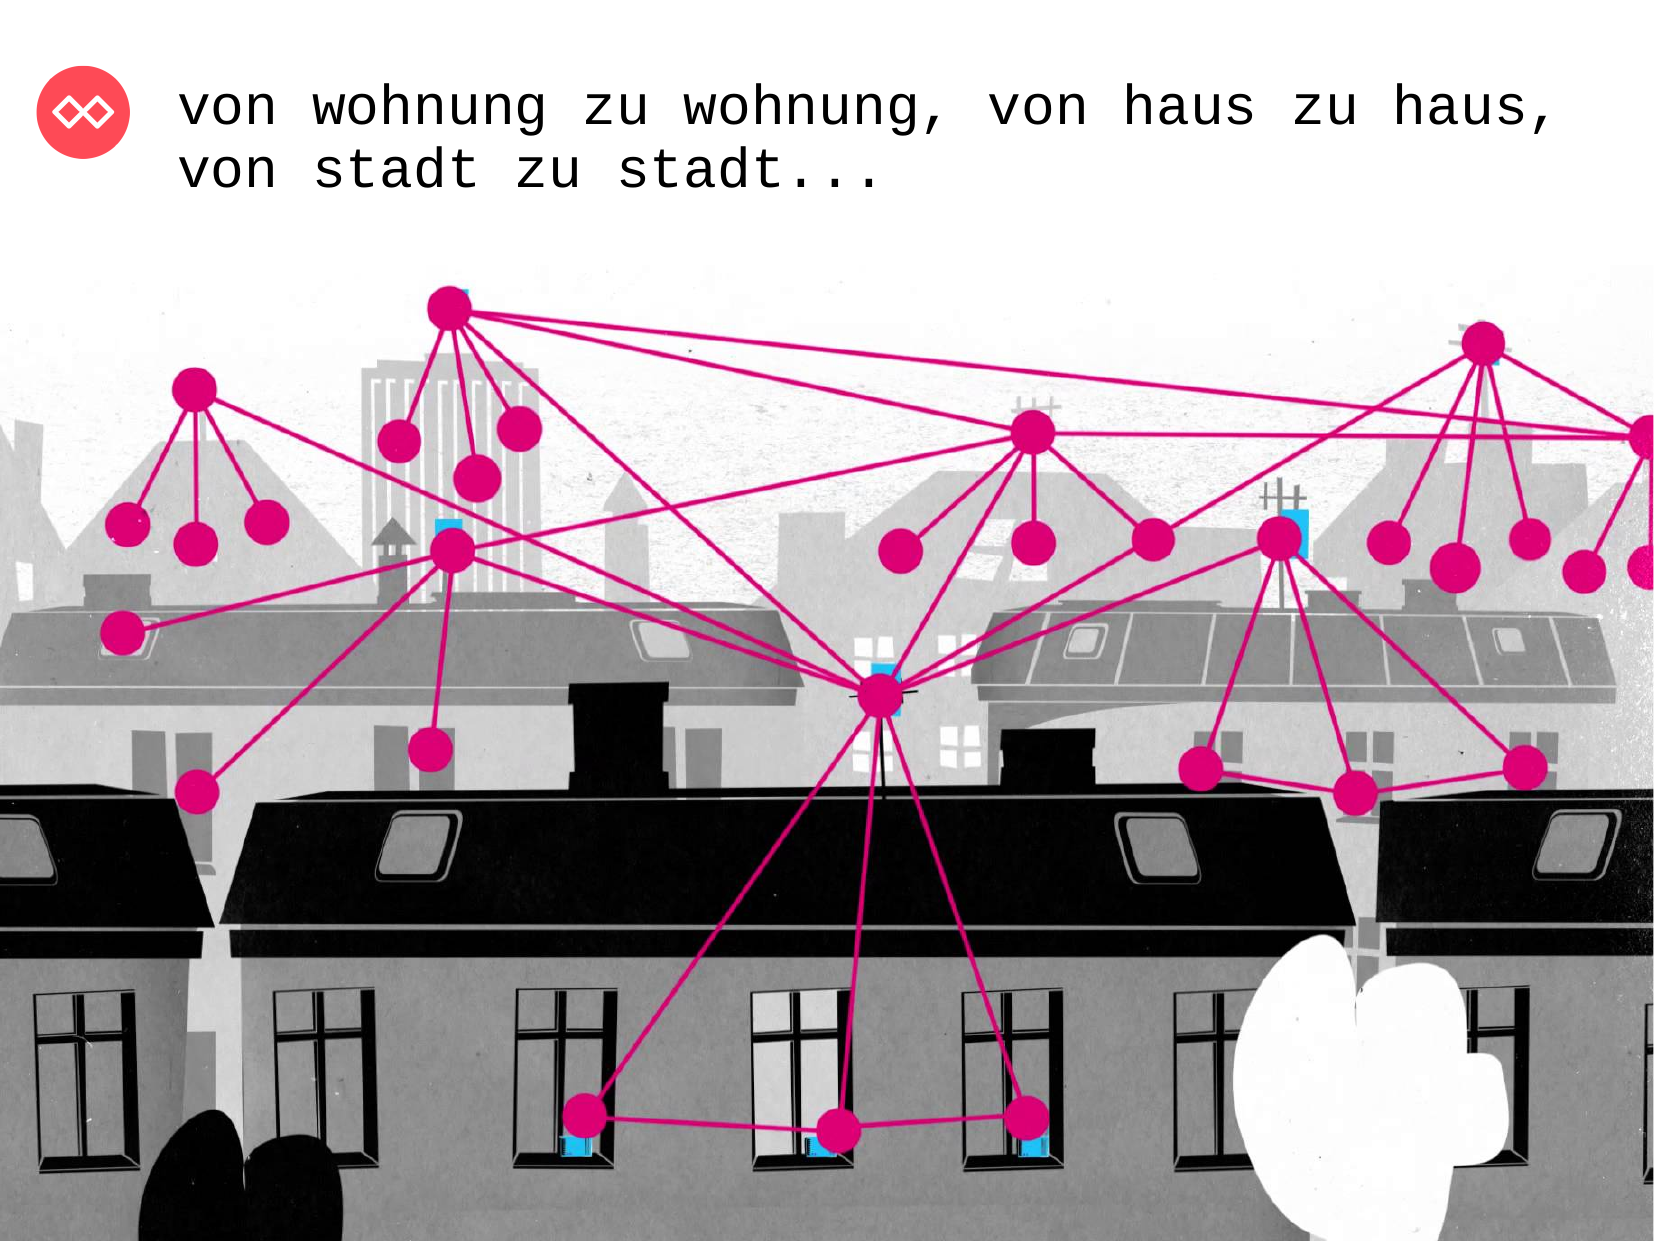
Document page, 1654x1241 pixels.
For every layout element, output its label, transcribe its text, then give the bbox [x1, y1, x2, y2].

picture [17, 46, 149, 178]
picture [0, 265, 1654, 1241]
title von wohnung zu wohnung, von haus zu haus, von stadt zu stadt... [177, 45, 1654, 238]
